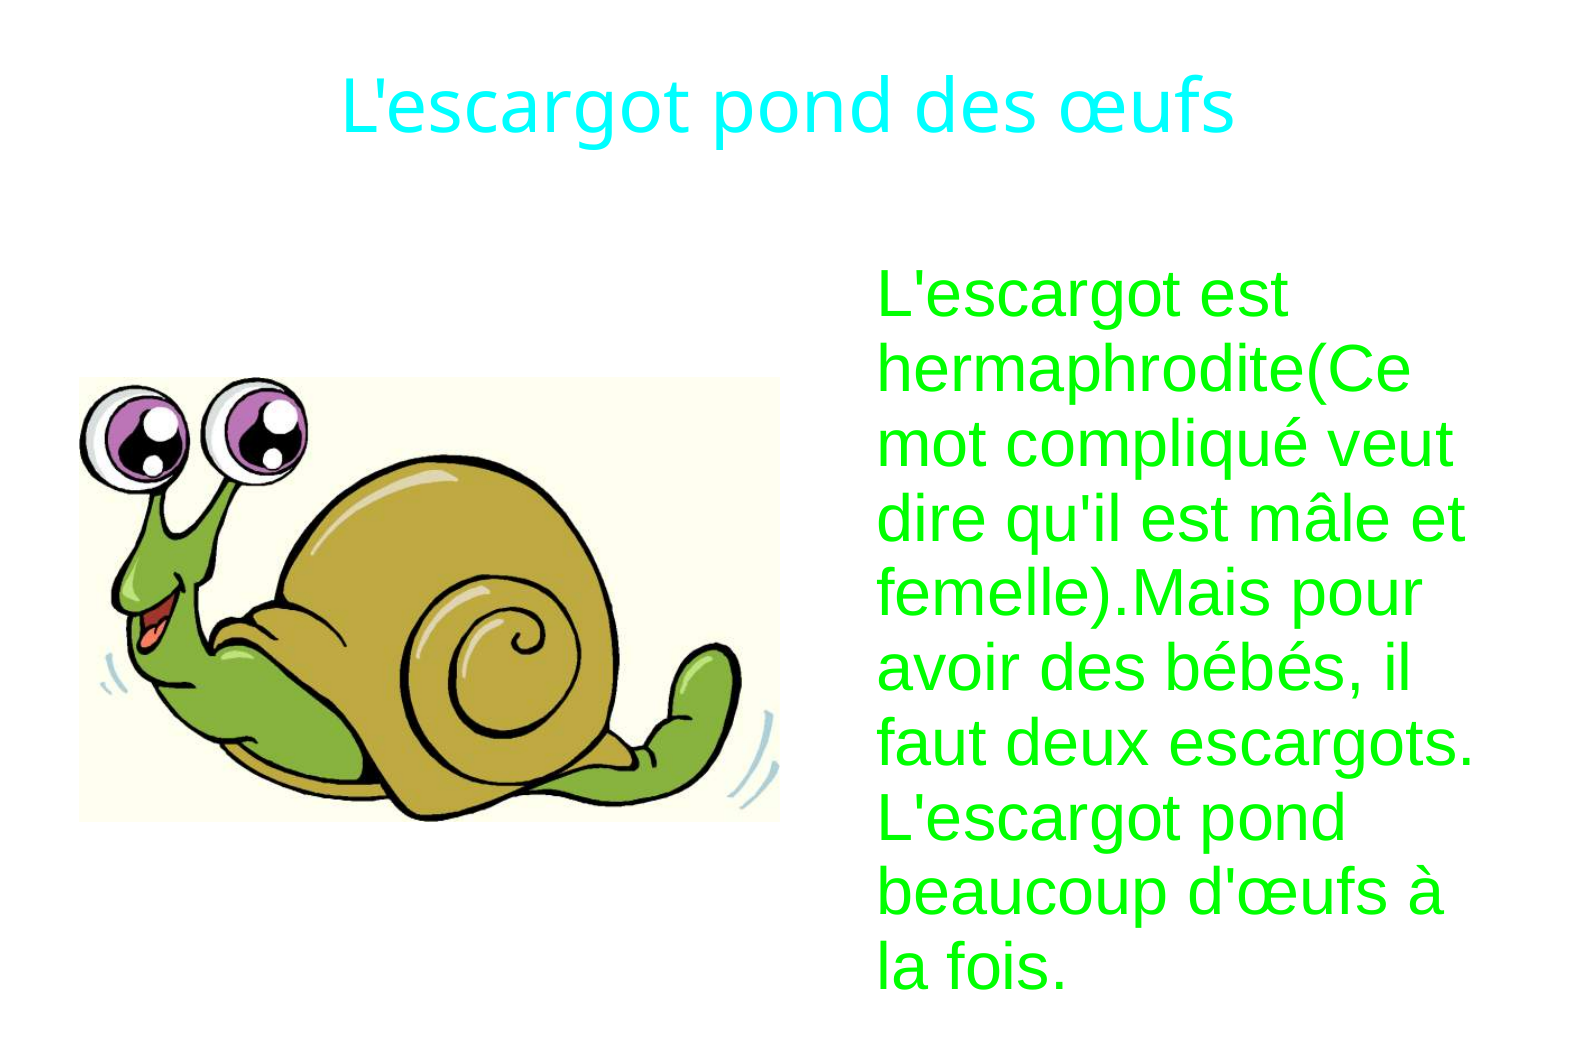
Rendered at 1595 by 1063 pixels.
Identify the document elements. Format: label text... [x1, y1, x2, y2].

title L'escargot pond des œufs [70, 7, 1506, 303]
picture [79, 377, 780, 822]
list L'escargot est hermaphrodite(Ce mot compliqué veut dire qu'il est mâle et femelle).Mais pour avoir des bébés, il faut deux escargots. L'escargot pond beaucoup d'œufs à la fois. [805, 256, 1506, 1004]
